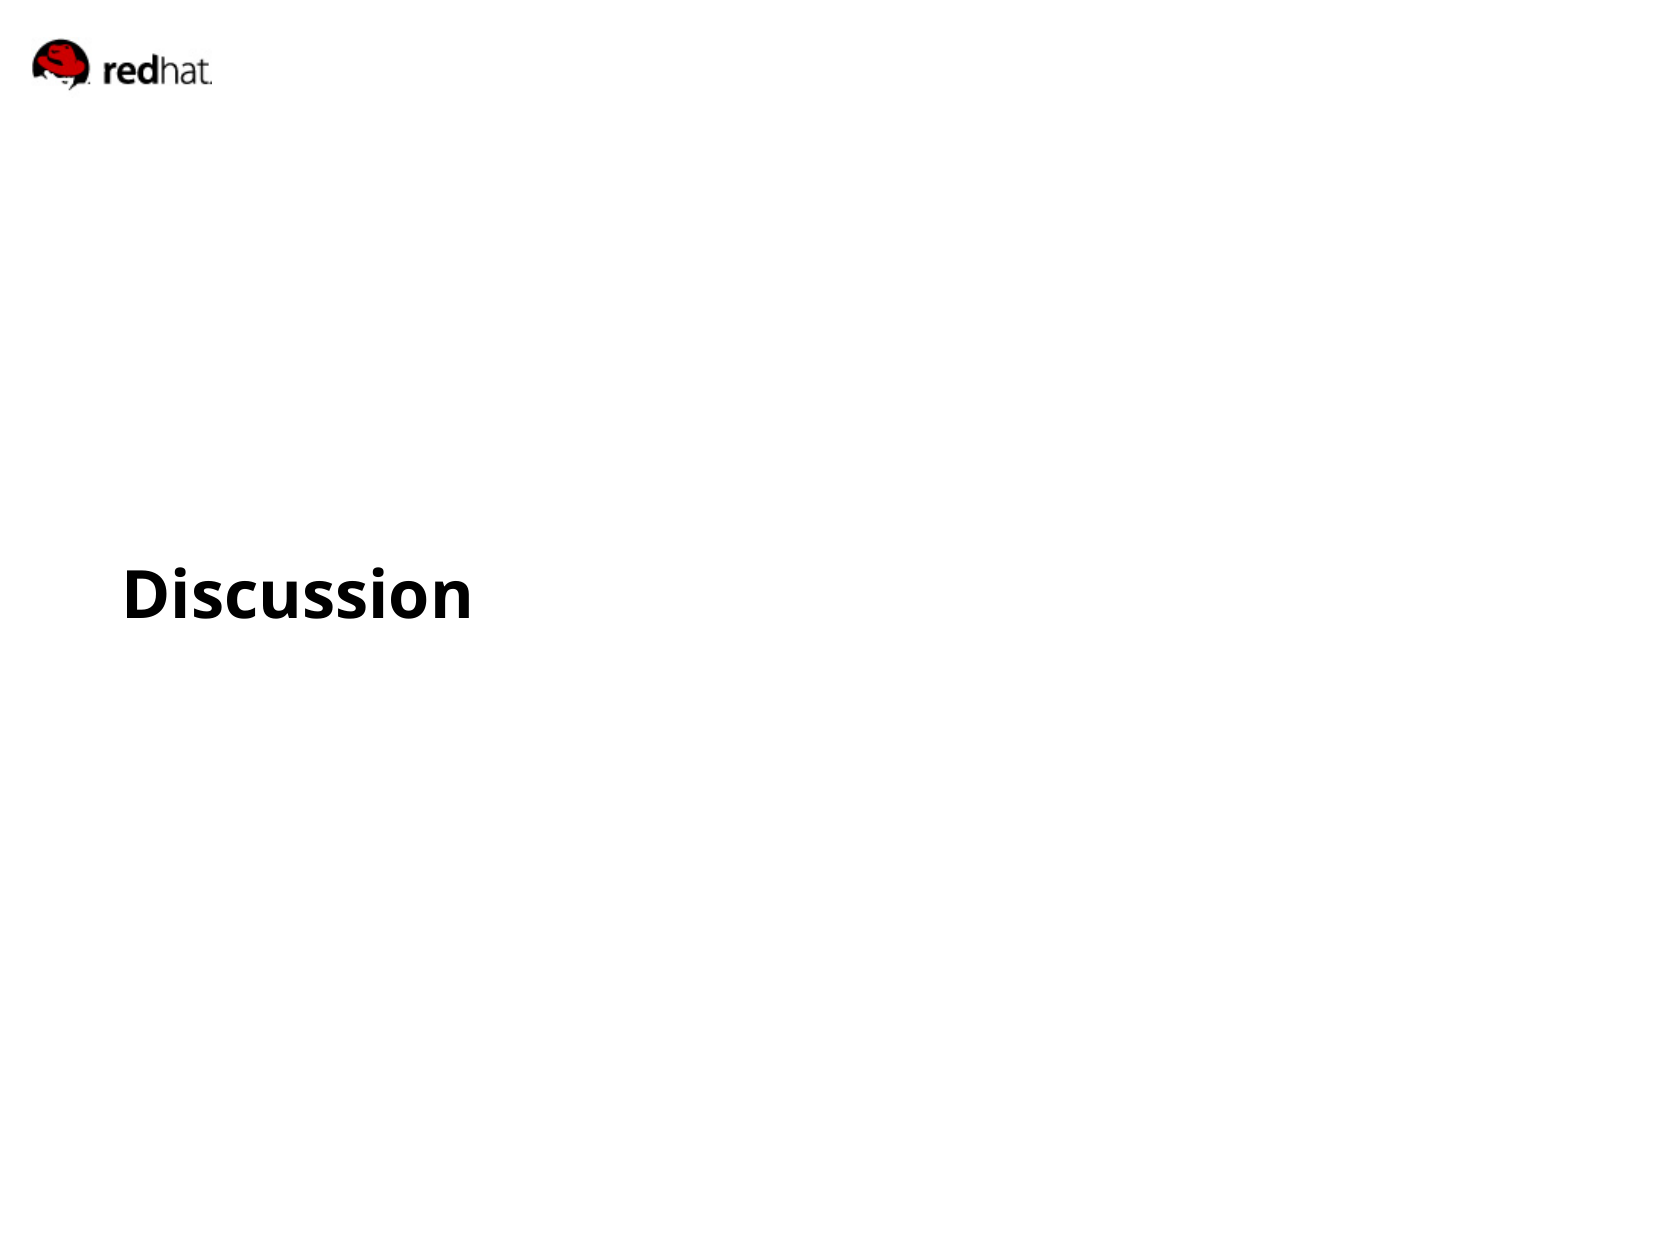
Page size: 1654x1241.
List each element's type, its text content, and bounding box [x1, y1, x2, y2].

title Discussion [121, 489, 1534, 697]
picture [31, 37, 212, 98]
